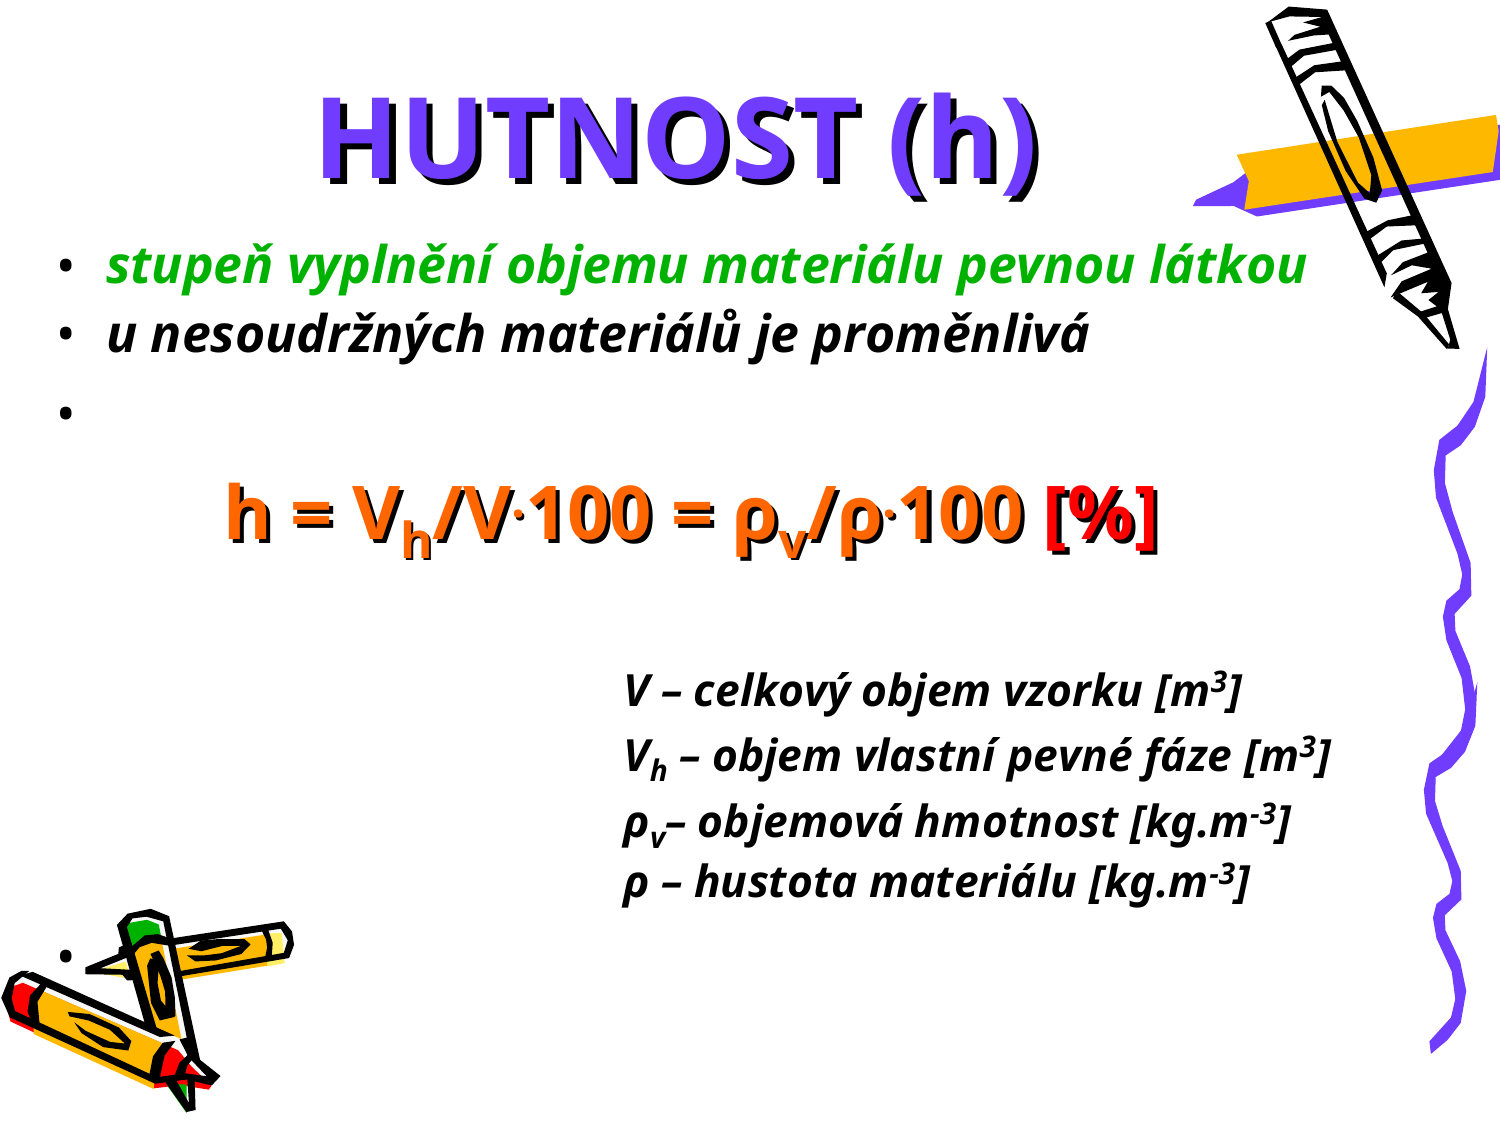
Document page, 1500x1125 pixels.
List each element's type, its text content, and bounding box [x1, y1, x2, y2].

list stupeň vyplnění objemu materiálu pevnou látkou u nesoudržných materiálů je proměnlivá h = Vh/V.100 = ρv/ρ.100 [%] V – celkový objem vzorku [m3] Vh – objem vlastní pevné fáze [m3] ρv– objemová hmotnost [kg.m-3] ρ – hustota materiálu [kg.m-3] [41, 231, 1376, 1024]
title HUTNOST (h) [112, 24, 1240, 209]
